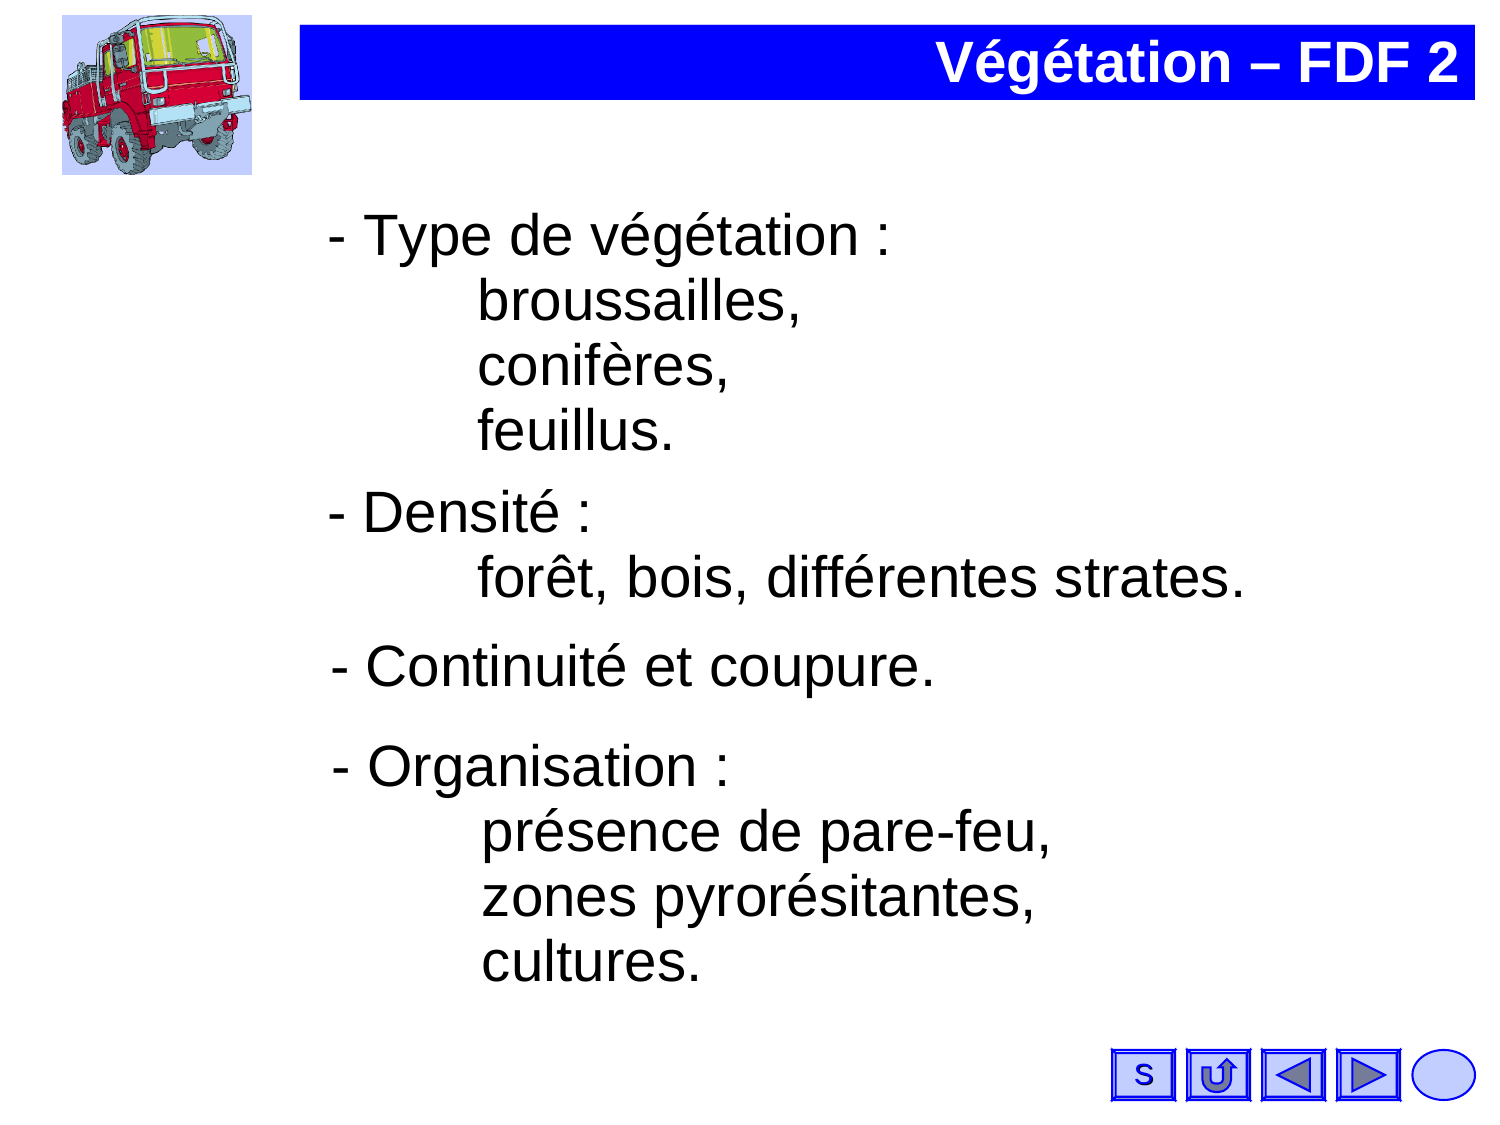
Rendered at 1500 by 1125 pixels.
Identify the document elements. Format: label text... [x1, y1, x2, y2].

text_box - Type de végétation : broussailles, conifères, feuillus. [312, 194, 908, 471]
text_box - Organisation : présence de pare-feu, zones pyrorésitantes, cultures. [317, 726, 1069, 1002]
text_box Végétation – FDF 2 [299, 24, 1475, 100]
text_box - Continuité et coupure. [315, 626, 953, 707]
text_box [1412, 1049, 1476, 1101]
text_box - Densité : forêt, bois, différentes strates. [312, 472, 1263, 618]
